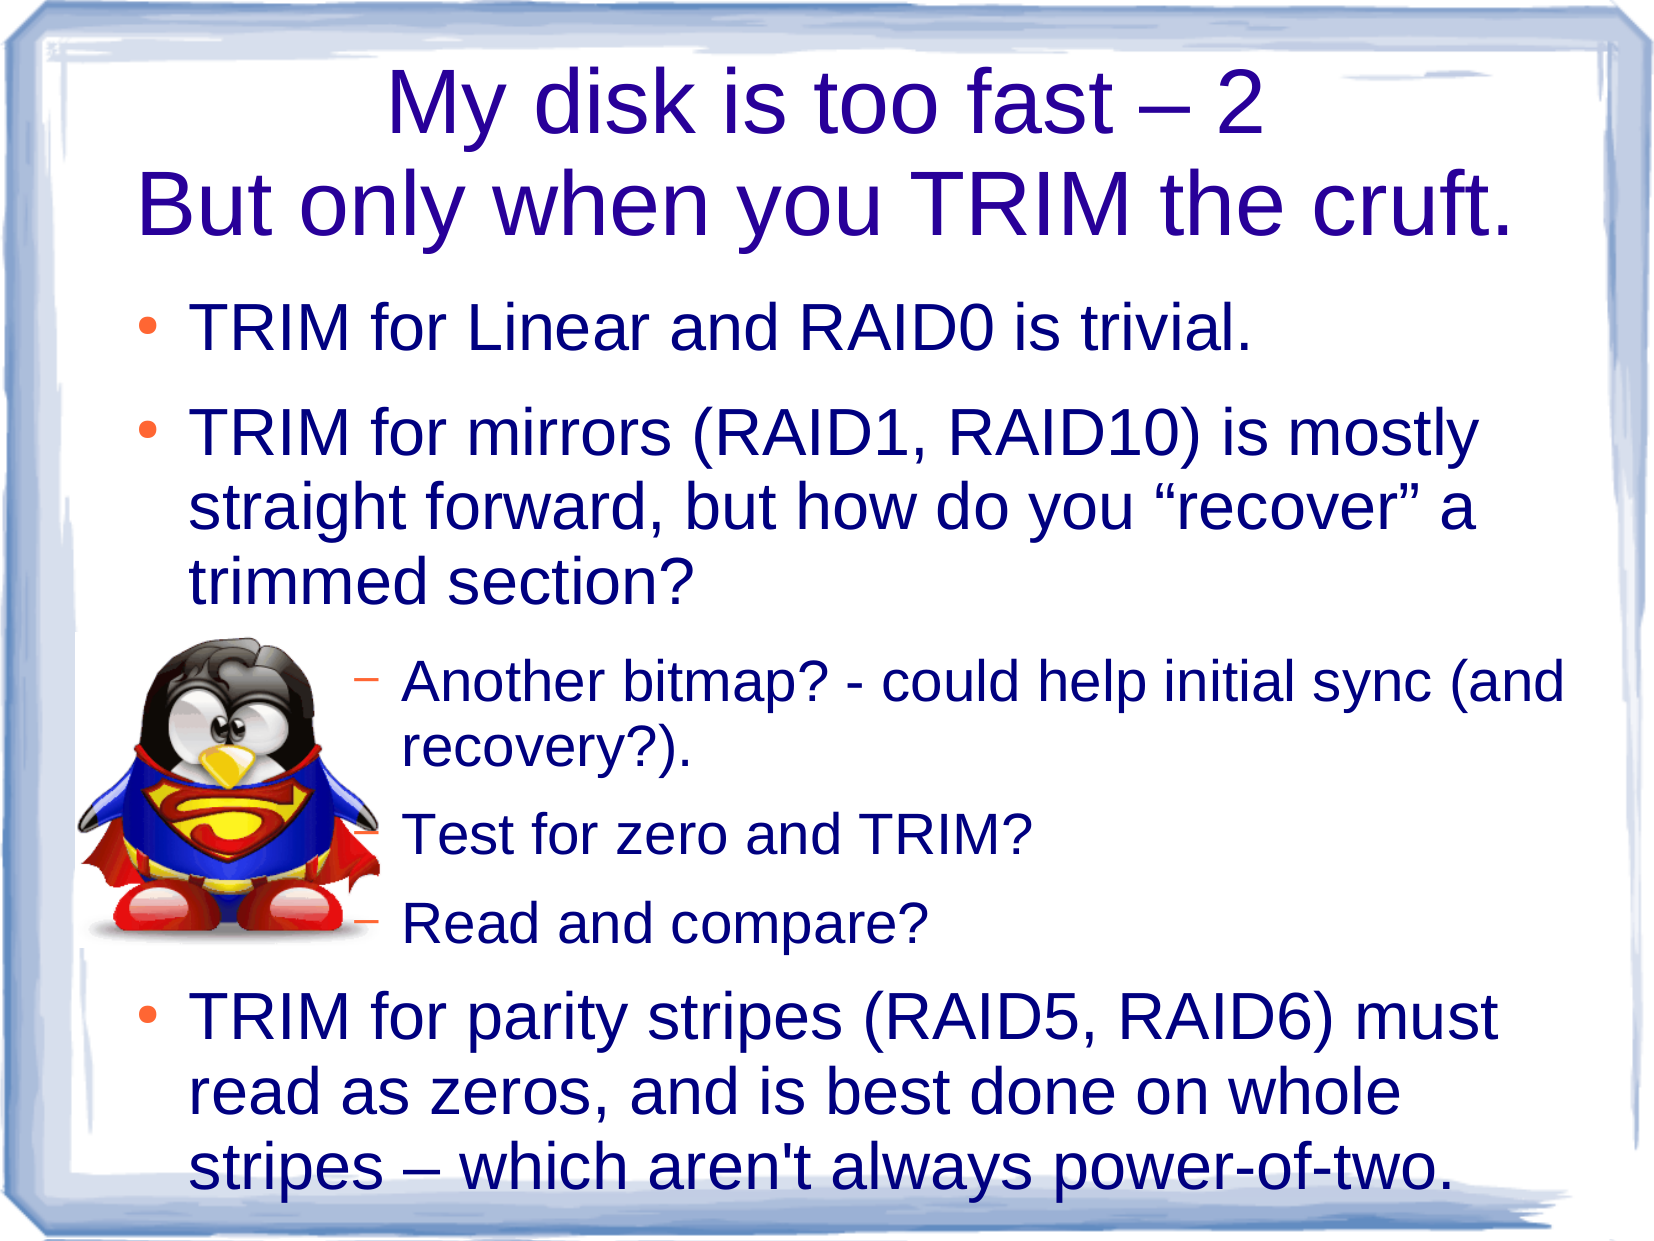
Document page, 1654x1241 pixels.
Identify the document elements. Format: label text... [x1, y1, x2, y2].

title My disk is too fast – 2 But only when you TRIM the cruft. [71, 49, 1583, 257]
picture [0, 0, 1654, 1241]
list TRIM for Linear and RAID0 is trivial. TRIM for mirrors (RAID1, RAID10) is mostly straight forward, but how do you “recover” a trimmed section? Another bitmap? - could help initial sync (and recovery?). Test for zero and TRIM? Read and compare? TRIM for parity stripes (RAID5, RAID6) must read as zeros, and is best done on whole stripes – which aren't always power-of-two. [118, 290, 1571, 1204]
